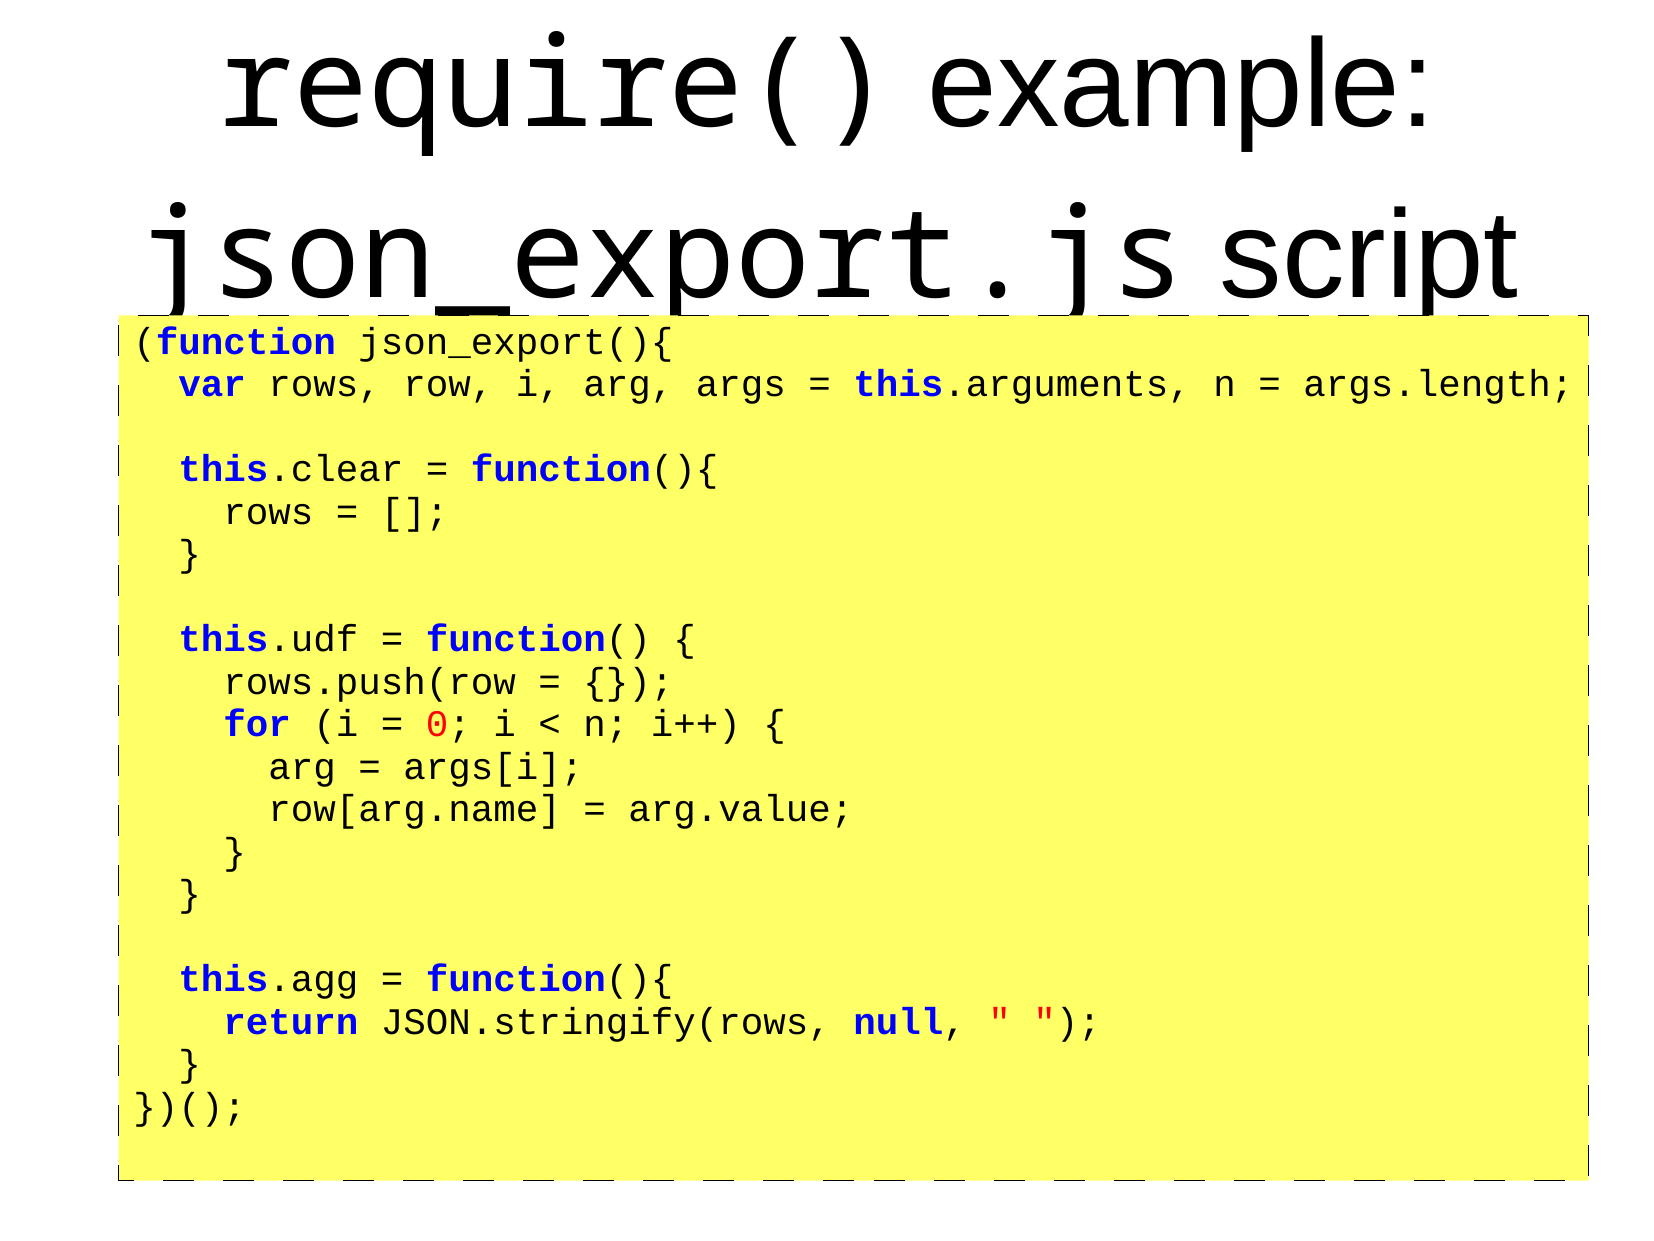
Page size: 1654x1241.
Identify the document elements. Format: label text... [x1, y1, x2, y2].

text_box (function json_export(){ var rows, row, i, arg, args = this.arguments, n = args.length; this.clear = function(){ rows = []; } this.udf = function() { rows.push(row = {}); for (i = 0; i < n; i++) { arg = args[i]; row[arg.name] = arg.value; } } this.agg = function(){ return JSON.stringify(rows, null, " "); } })(); [118, 315, 1589, 1181]
title require() example: json_export.js script [82, 12, 1571, 315]
